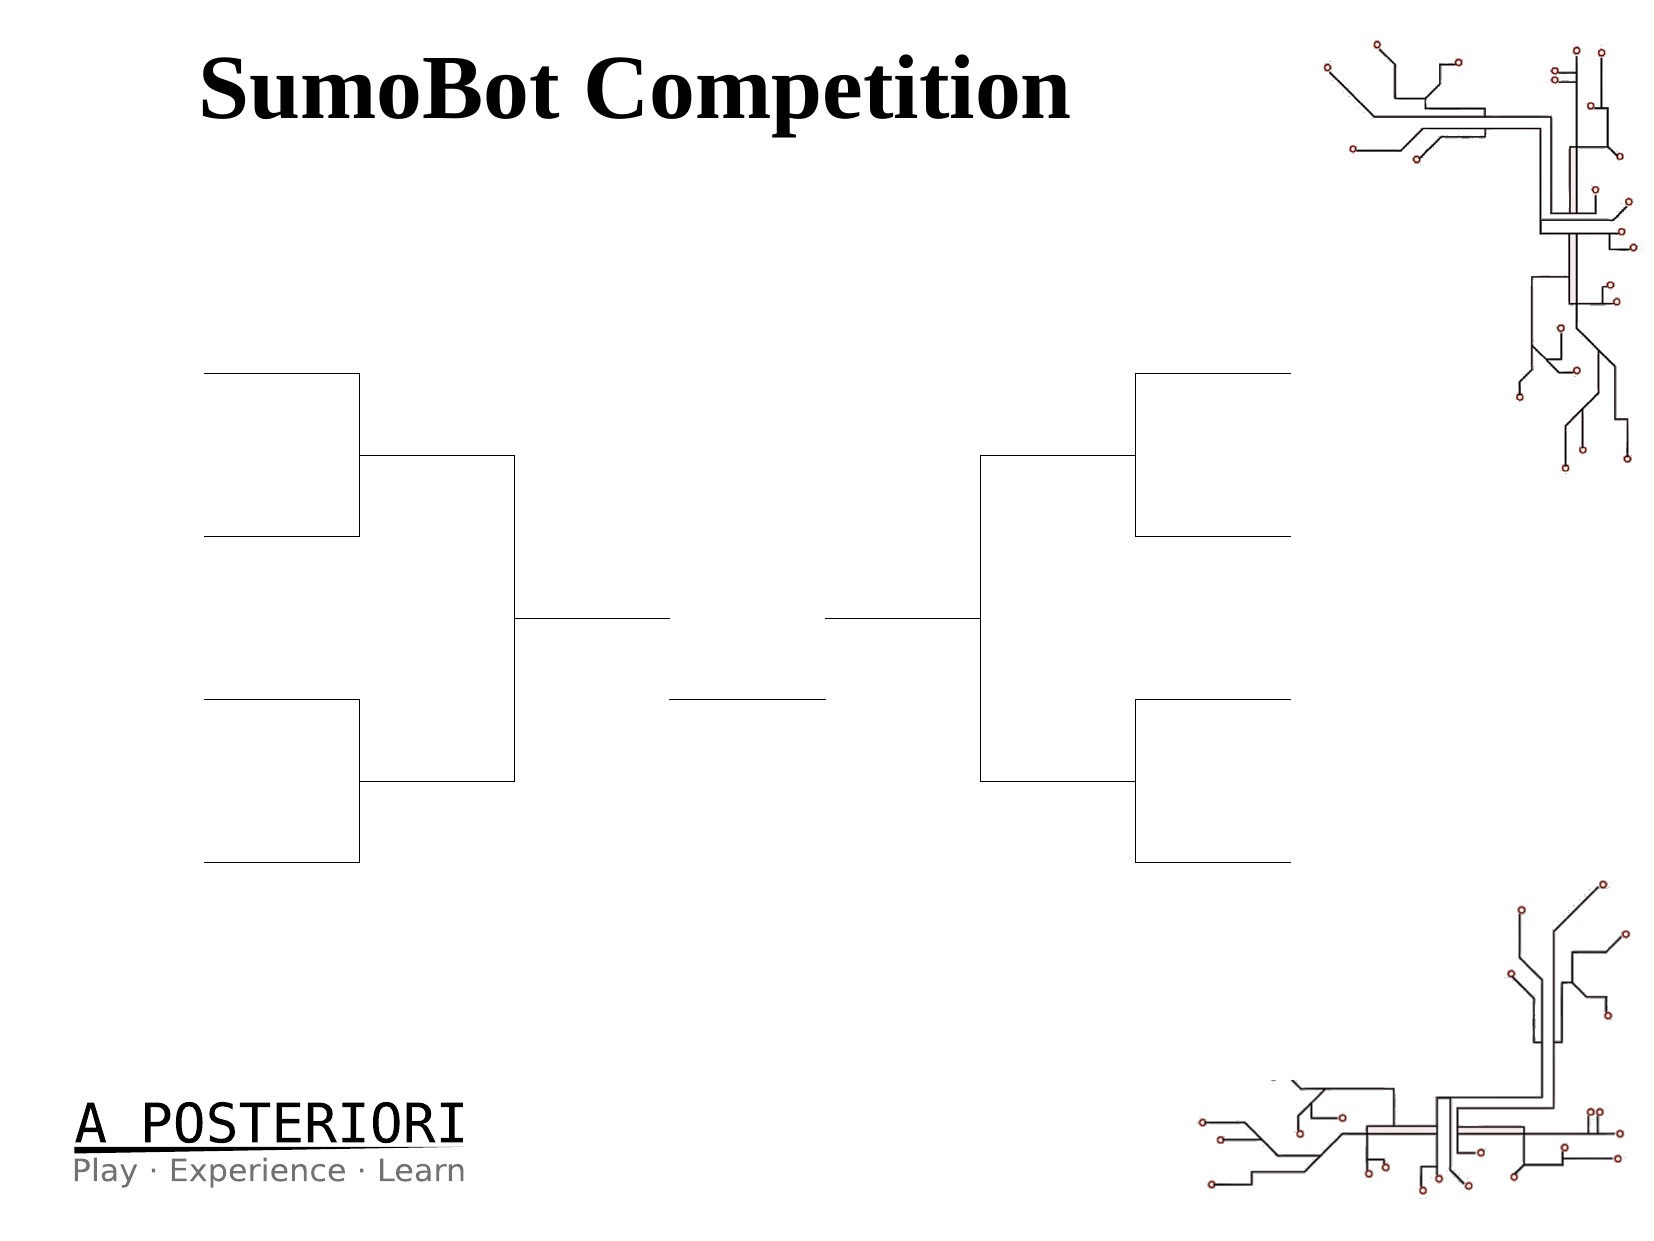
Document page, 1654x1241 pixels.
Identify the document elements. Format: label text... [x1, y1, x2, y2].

picture [150, 35, 1643, 1201]
picture [73, 1101, 466, 1189]
title SumoBot Competition [11, 0, 1261, 190]
